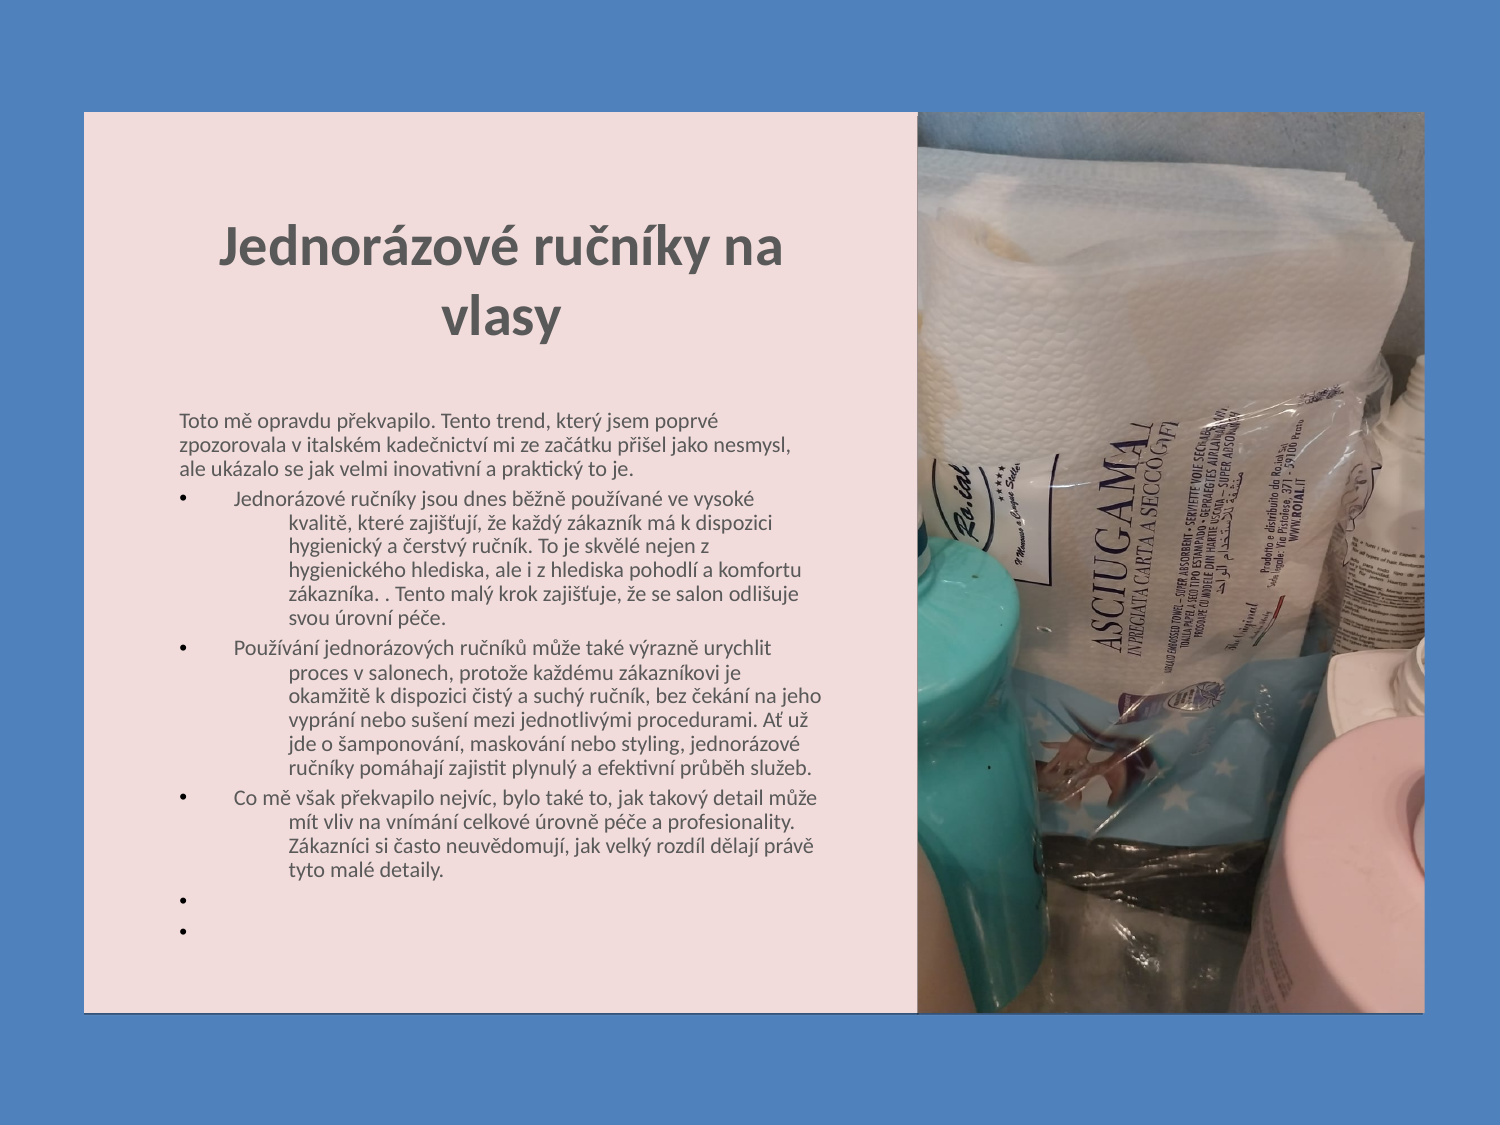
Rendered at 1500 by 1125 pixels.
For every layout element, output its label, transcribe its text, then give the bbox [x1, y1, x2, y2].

picture [917, 112, 1425, 1013]
text_box [0, 0, 1500, 1125]
list Toto mě opravdu překvapilo. Tento trend, který jsem poprvé zpozorovala v italském kadečnictví mi ze začátku přišel jako nesmysl, ale ukázalo se jak velmi inovativní a praktický to je. Jednorázové ručníky jsou dnes běžně používané ve vysoké kvalitě, které zajišťují, že každý zákazník má k dispozici hygienický a čerstvý ručník. To je skvělé nejen z hygienického hlediska, ale i z hlediska pohodlí a komfortu zákazníka. . Tento malý krok zajišťuje, že se salon odlišuje svou úrovní péče. Používání jednorázových ručníků může také výrazně urychlit proces v salonech, protože každému zákazníkovi je okamžitě k dispozici čistý a suchý ručník, bez čekání na jeho vyprání nebo sušení mezi jednotlivými procedurami. Ať už jde o šamponování, maskování nebo styling, jednorázové ručníky pomáhají zajistit plynulý a efektivní průběh služeb. Co mě však překvapilo nejvíc, bylo také to, jak takový detail může mít vliv na vnímání celkové úrovně péče a profesionality. Zákazníci si často neuvědomují, jak velký rozdíl dělají právě tyto malé detaily. [164, 401, 838, 920]
title Jednorázové ručníky na vlasy [155, 174, 848, 355]
